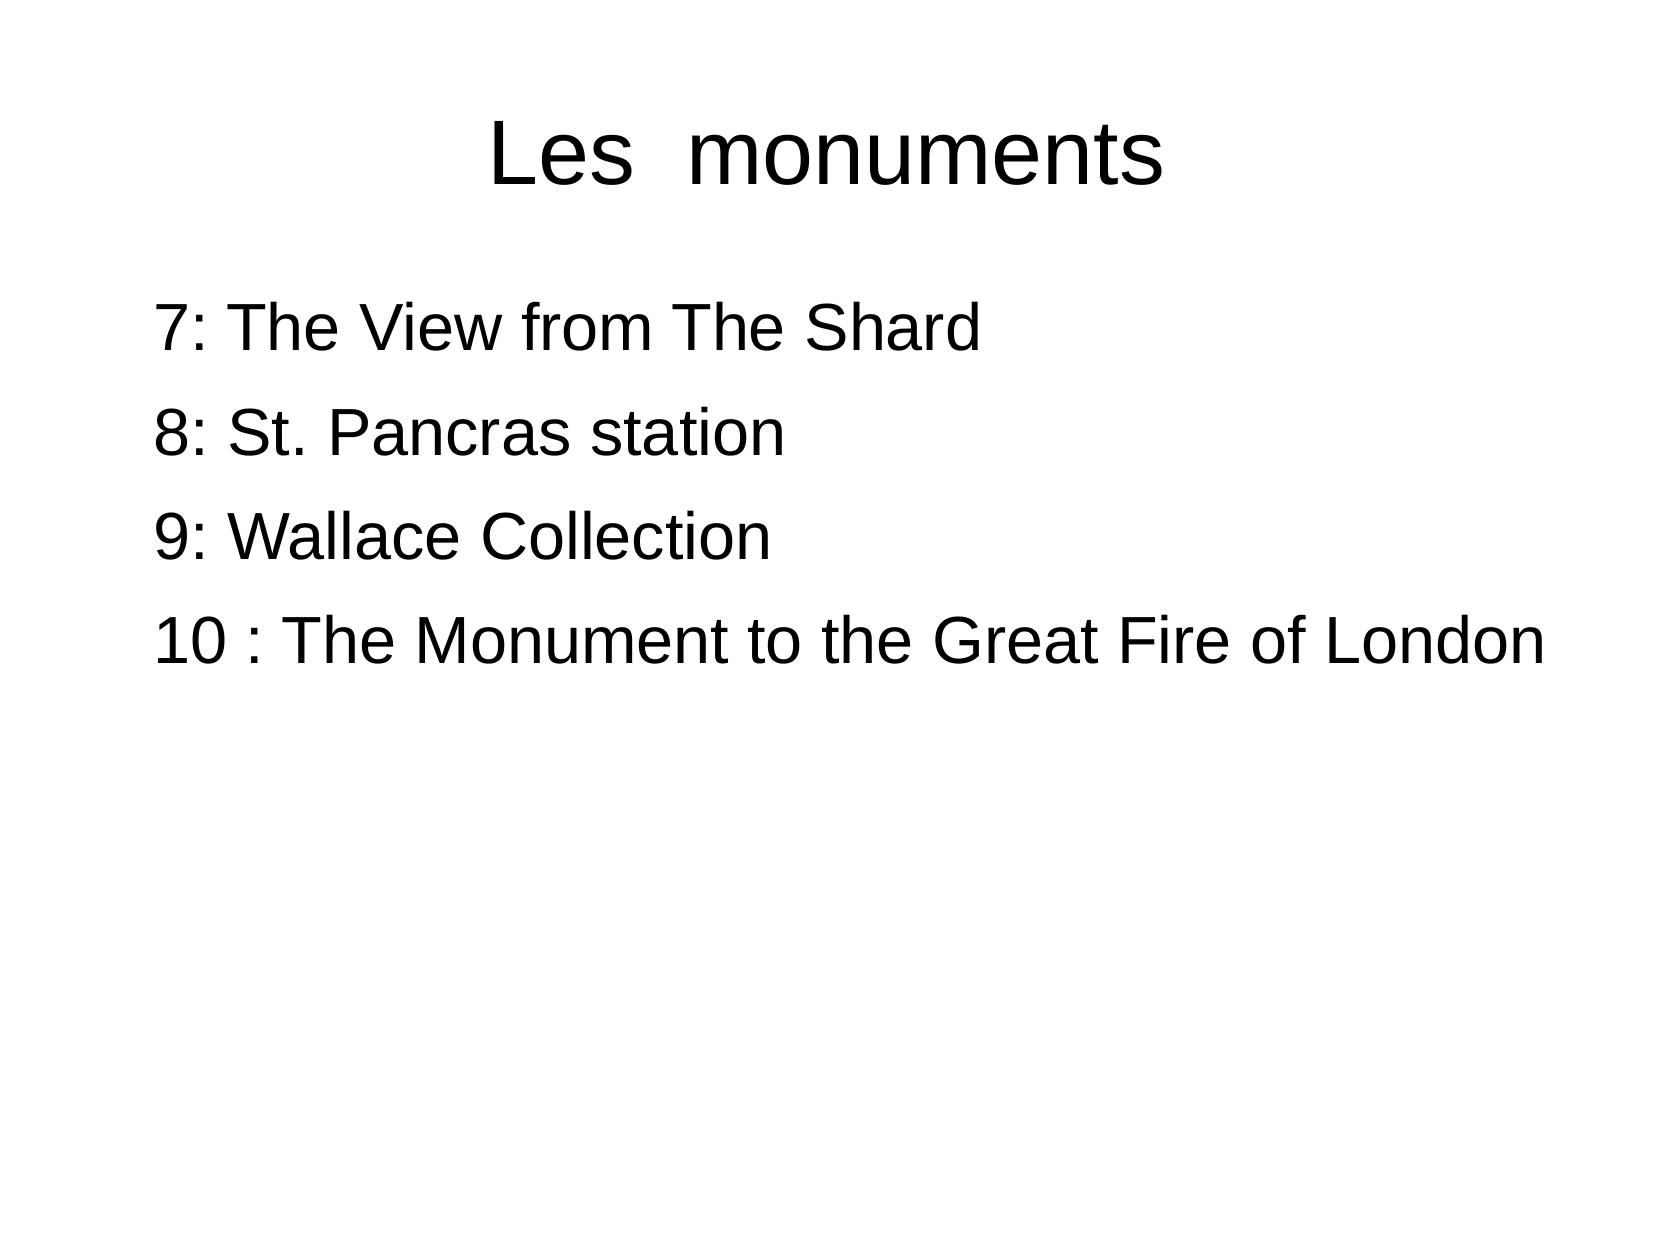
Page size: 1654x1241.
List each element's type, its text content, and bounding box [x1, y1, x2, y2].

title Les monuments [82, 49, 1571, 257]
list 7: The View from The Shard 8: St. Pancras station 9: Wallace Collection 10 : The Monument to the Great Fire of London [82, 290, 1571, 1109]
